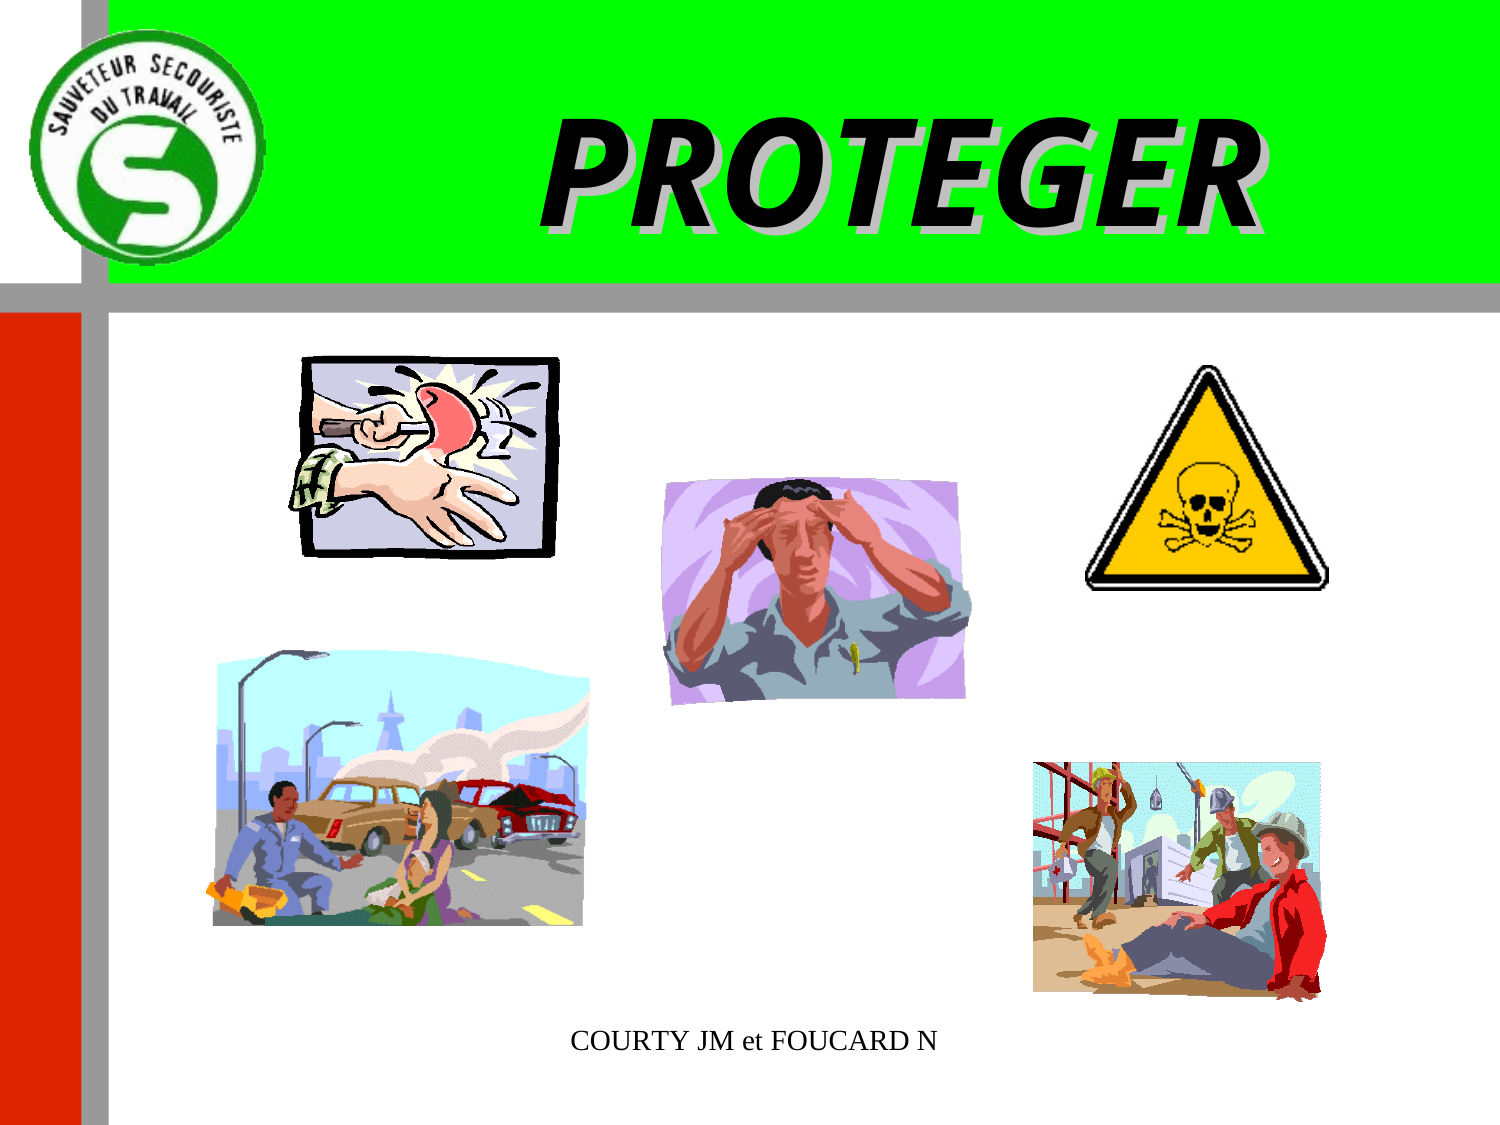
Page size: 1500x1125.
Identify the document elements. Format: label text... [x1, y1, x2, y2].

picture [1033, 758, 1329, 1004]
picture [29, 29, 266, 266]
text_box PROTEGER [354, 58, 1447, 224]
picture [288, 354, 562, 562]
picture [1085, 365, 1329, 591]
picture [206, 649, 591, 926]
picture [659, 474, 975, 709]
